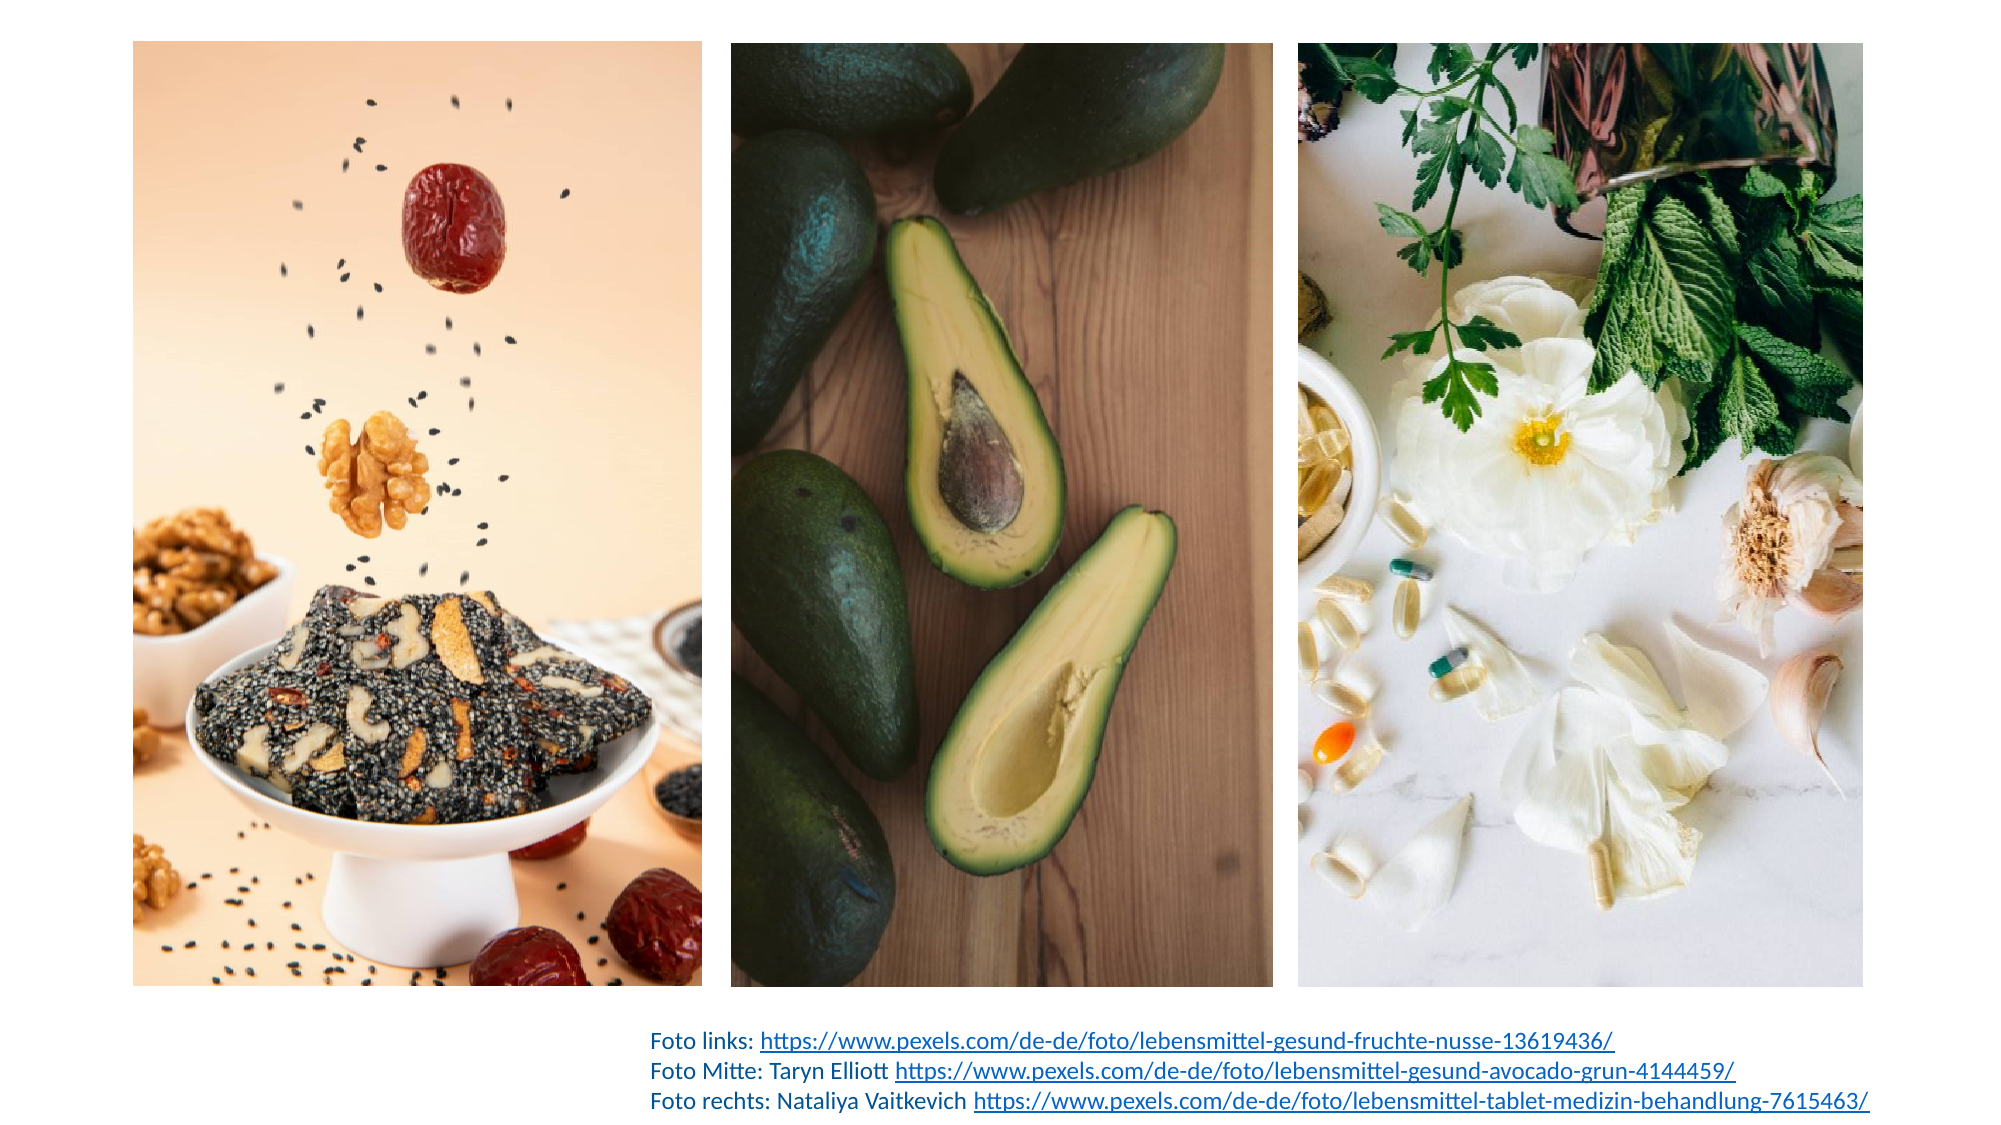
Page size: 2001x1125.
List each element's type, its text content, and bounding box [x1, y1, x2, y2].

picture [731, 43, 1273, 987]
picture [1298, 43, 1863, 987]
text_box Foto links: https://www.pexels.com/de-de/foto/lebensmittel-gesund-fruchte-nusse-13619436/ Foto Mitte: Taryn Elliott https://www.pexels.com/de-de/foto/lebensmittel-gesund-avocado-grun-4144459/ Foto rechts: Nataliya Vaitkevich https://www.pexels.com/de-de/foto/lebensmittel-tablet-medizin-behandlung-7615463/ [635, 1017, 2000, 1122]
picture [133, 41, 702, 986]
